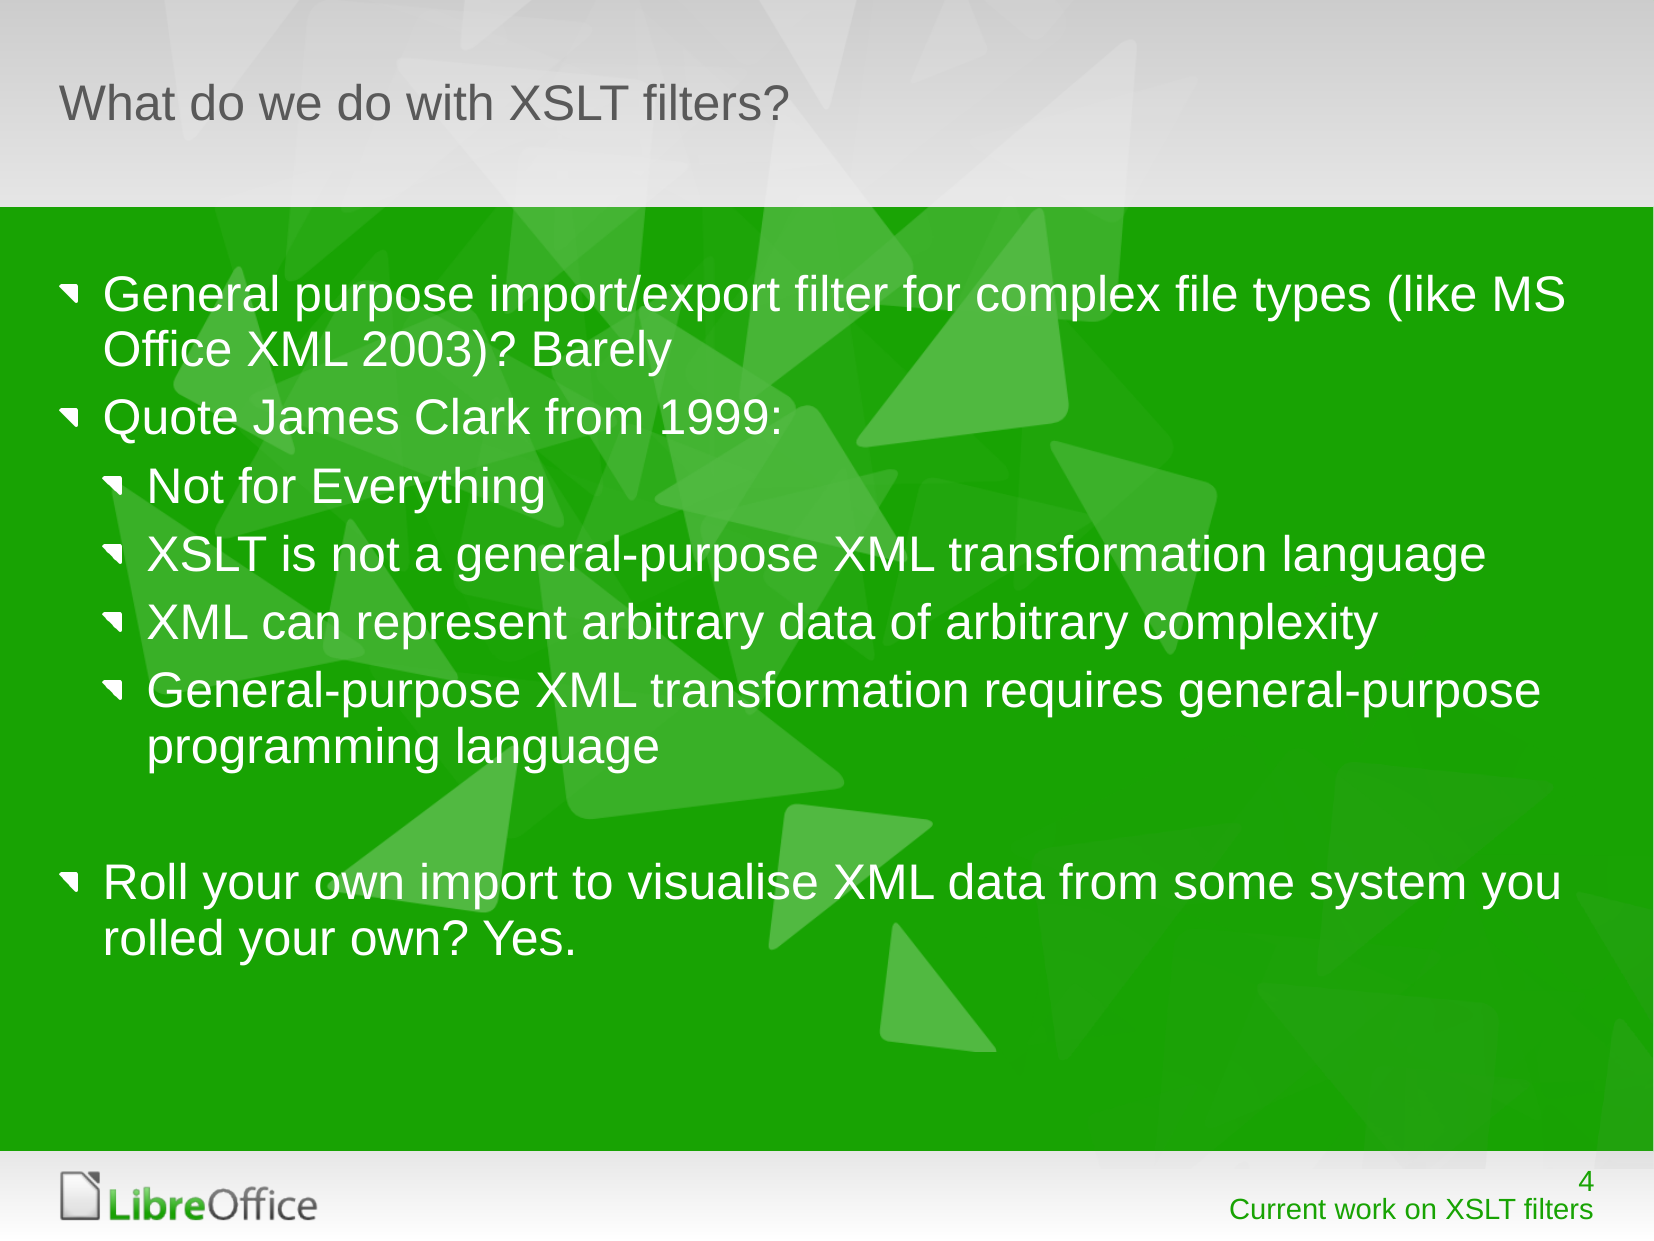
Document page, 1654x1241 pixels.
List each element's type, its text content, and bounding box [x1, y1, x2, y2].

picture [41, 1152, 337, 1240]
title What do we do with XSLT filters? [59, 29, 1595, 178]
picture [0, 0, 1654, 1169]
list General purpose import/export filter for complex file types (like MS Office XML 2003)? Barely Quote James Clark from 1999: Not for Everything XSLT is not a general-purpose XML transformation language XML can represent arbitrary data of arbitrary complexity General-purpose XML transformation requires general-purpose programming language Roll your own import to visualise XML data from some system you rolled your own? Yes. [59, 265, 1595, 1039]
